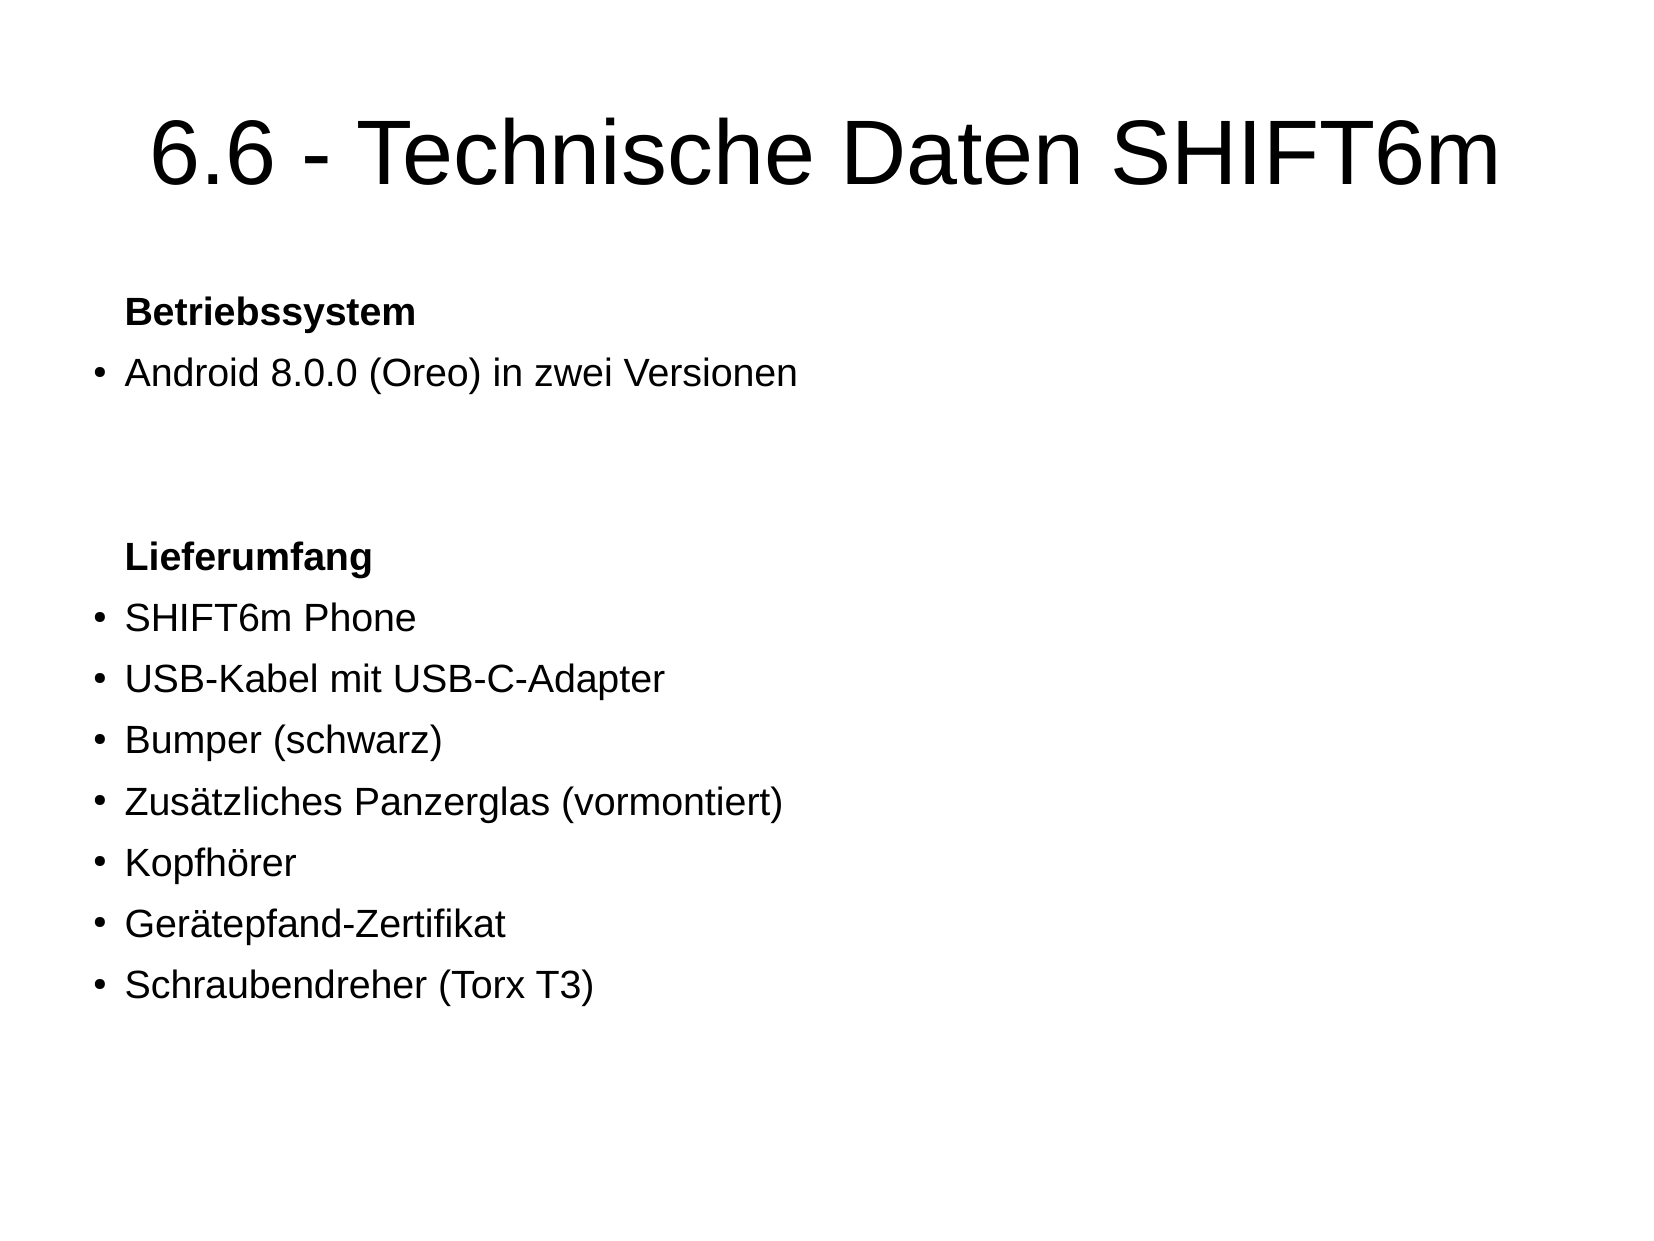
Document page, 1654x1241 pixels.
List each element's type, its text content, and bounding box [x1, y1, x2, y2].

title 6.6 - Technische Daten SHIFT6m [82, 49, 1571, 257]
list Betriebssystem Android 8.0.0 (Oreo) in zwei Versionen Lieferumfang SHIFT6m Phone USB-Kabel mit USB-C-Adapter Bumper (schwarz) Zusätzliches Panzerglas (vormontiert) Kopfhörer Gerätepfand-Zertifikat Schraubendreher (Torx T3) [82, 290, 809, 1010]
